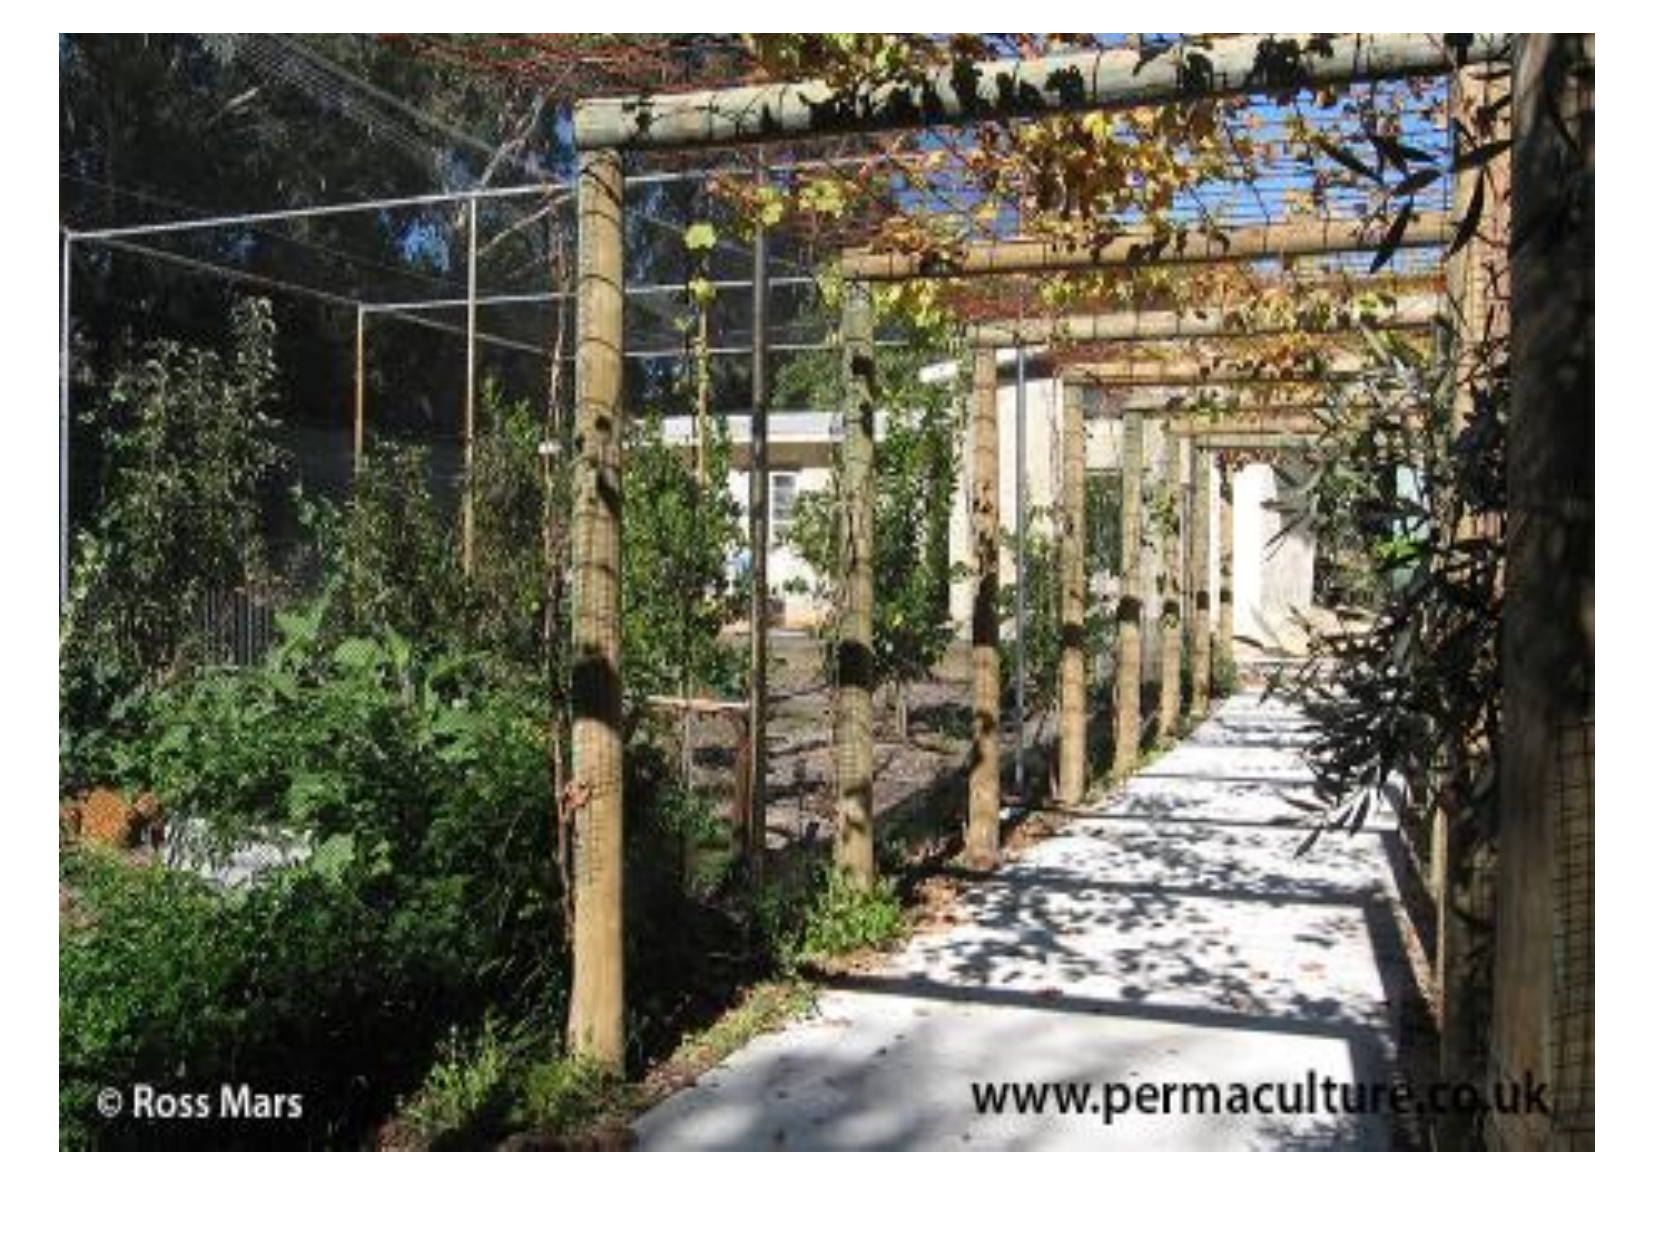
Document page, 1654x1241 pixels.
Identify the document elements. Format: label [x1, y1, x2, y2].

picture [59, 33, 1595, 1152]
